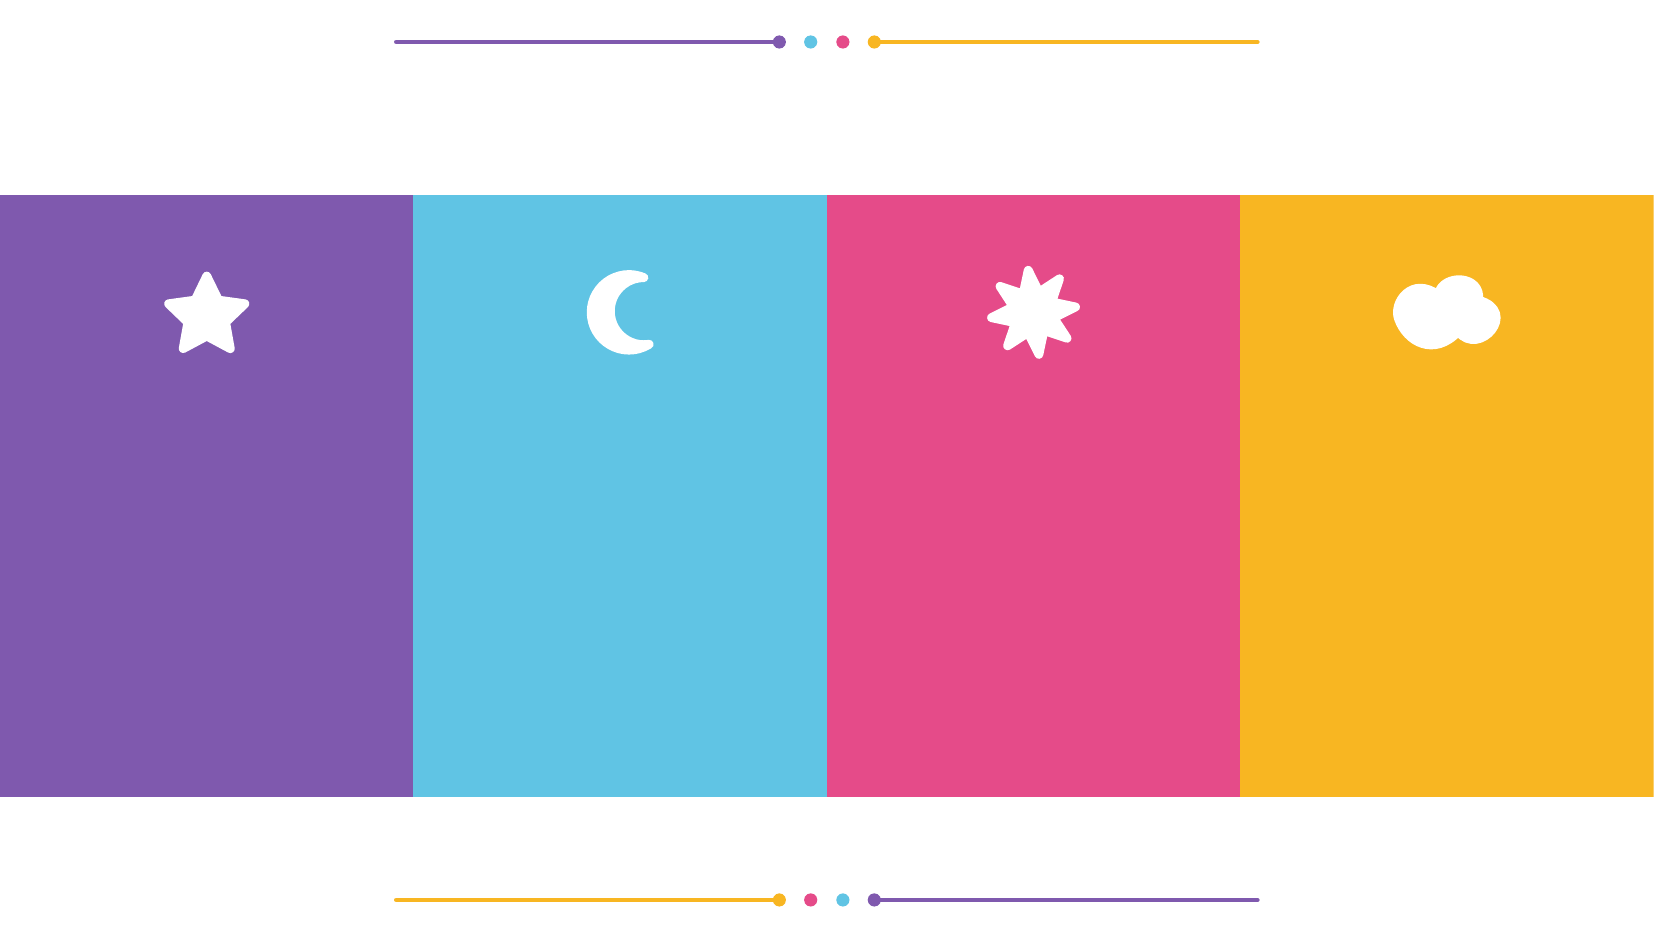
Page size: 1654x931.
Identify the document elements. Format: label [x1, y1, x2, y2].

text_box [168, 276, 245, 349]
text_box [991, 270, 1076, 355]
text_box [591, 274, 650, 351]
text_box [1397, 279, 1497, 345]
